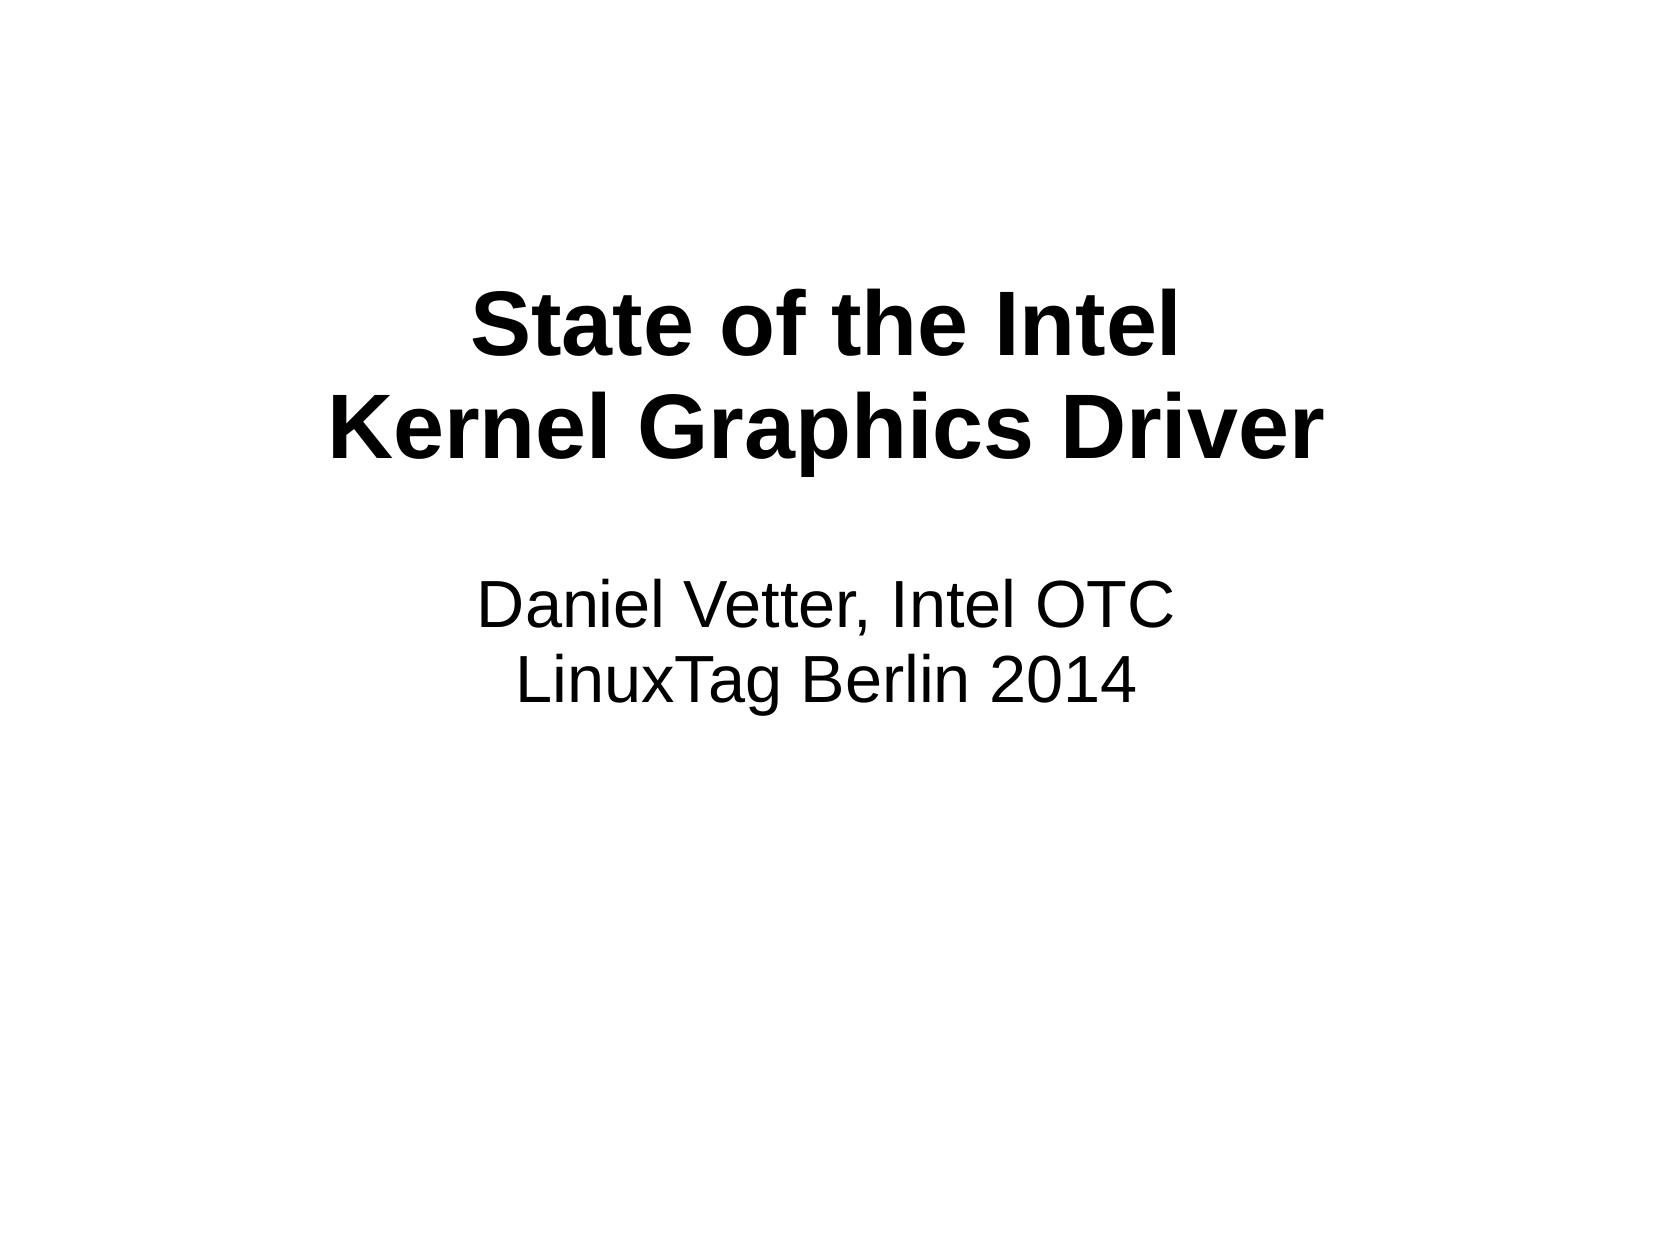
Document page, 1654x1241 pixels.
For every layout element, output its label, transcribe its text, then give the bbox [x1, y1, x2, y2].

title State of the Intel Kernel Graphics Driver [82, 271, 1571, 479]
subtitle Daniel Vetter, Intel OTC LinuxTag Berlin 2014 [82, 516, 1571, 768]
